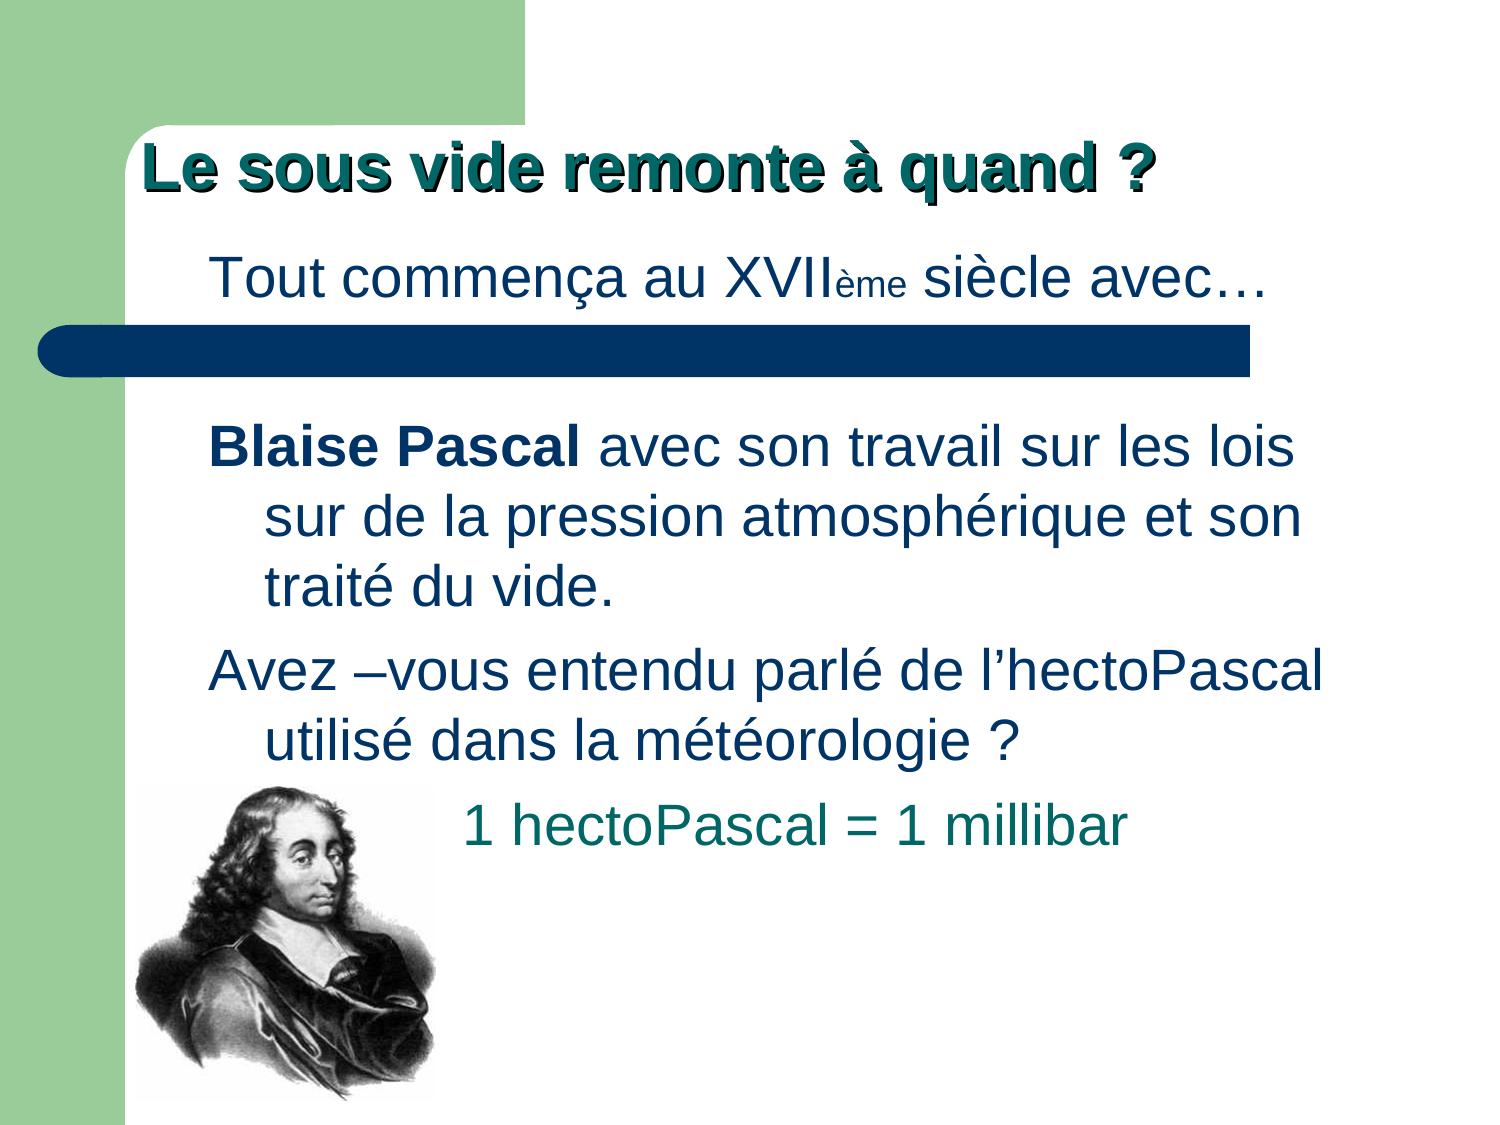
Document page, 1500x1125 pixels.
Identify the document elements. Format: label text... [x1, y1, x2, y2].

list Tout commença au XVIIème siècle avec… Blaise Pascal avec son travail sur les lois sur de la pression atmosphérique et son traité du vide. Avez –vous entendu parlé de l’hectoPascal utilisé dans la météorologie ? 1 hectoPascal = 1 millibar [137, 231, 1400, 999]
picture [135, 786, 436, 1101]
title Le sous vide remonte à quand ? [125, 125, 1426, 209]
